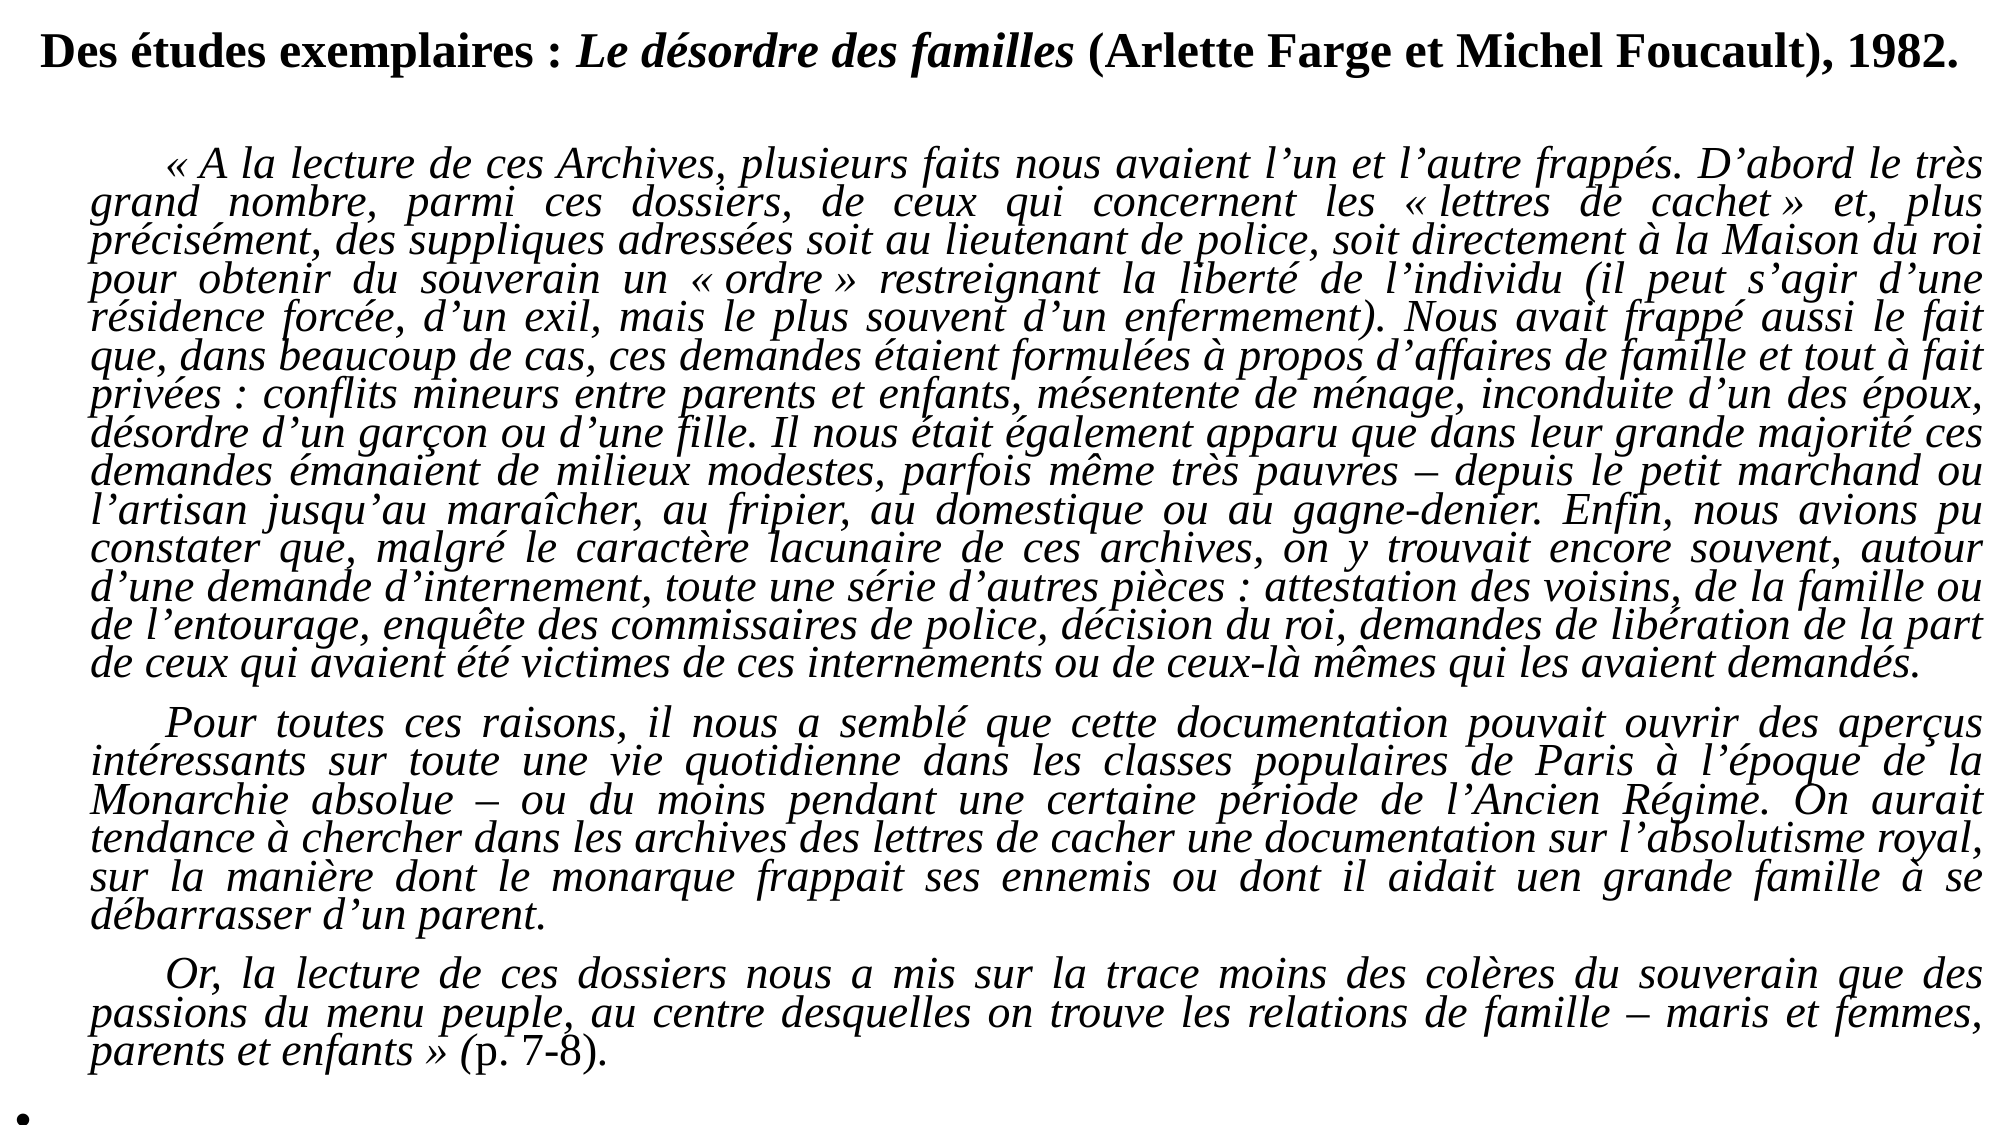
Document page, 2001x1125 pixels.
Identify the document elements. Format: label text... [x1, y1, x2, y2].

title Des études exemplaires : Le désordre des familles (Arlette Farge et Michel Foucault), 1982. [0, 0, 2000, 103]
list « A la lecture de ces Archives, plusieurs faits nous avaient l’un et l’autre frappés. D’abord le très grand nombre, parmi ces dossiers, de ceux qui concernent les « lettres de cachet » et, plus précisément, des suppliques adressées soit au lieutenant de police, soit directement à la Maison du roi pour obtenir du souverain un « ordre » restreignant la liberté de l’individu (il peut s’agir d’une résidence forcée, d’un exil, mais le plus souvent d’un enfermement). Nous avait frappé aussi le fait que, dans beaucoup de cas, ces demandes étaient formulées à propos d’affaires de famille et tout à fait privées : conflits mineurs entre parents et enfants, mésentente de ménage, inconduite d’un des époux, désordre d’un garçon ou d’une fille. Il nous était également apparu que dans leur grande majorité ces demandes émanaient de milieux modestes, parfois même très pauvres – depuis le petit marchand ou l’artisan jusqu’au maraîcher, au fripier, au domestique ou au gagne-denier. Enfin, nous avions pu constater que, malgré le caractère lacunaire de ces archives, on y trouvait encore souvent, autour d’une demande d’internement, toute une série d’autres pièces : attestation des voisins, de la famille ou de l’entourage, enquête des commissaires de police, décision du roi, demandes de libération de la part de ceux qui avaient été victimes de ces internements ou de ceux-là mêmes qui les avaient demandés. Pour toutes ces raisons, il nous a semblé que cette documentation pouvait ouvrir des aperçus intéressants sur toute une vie quotidienne dans les classes populaires de Paris à l’époque de la Monarchie absolue – ou du moins pendant une certaine période de l’Ancien Régime. On aurait tendance à chercher dans les archives des lettres de cacher une documentation sur l’absolutisme royal, sur la manière dont le monarque frappait ses ennemis ou dont il aidait uen grande famille à se débarrasser d’un parent. Or, la lecture de ces dossiers nous a mis sur la trace moins des colères du souverain que des passions du menu peuple, au centre desquelles on trouve les relations de famille – maris et femmes, parents et enfants » (p. 7-8). [0, 139, 2000, 1125]
